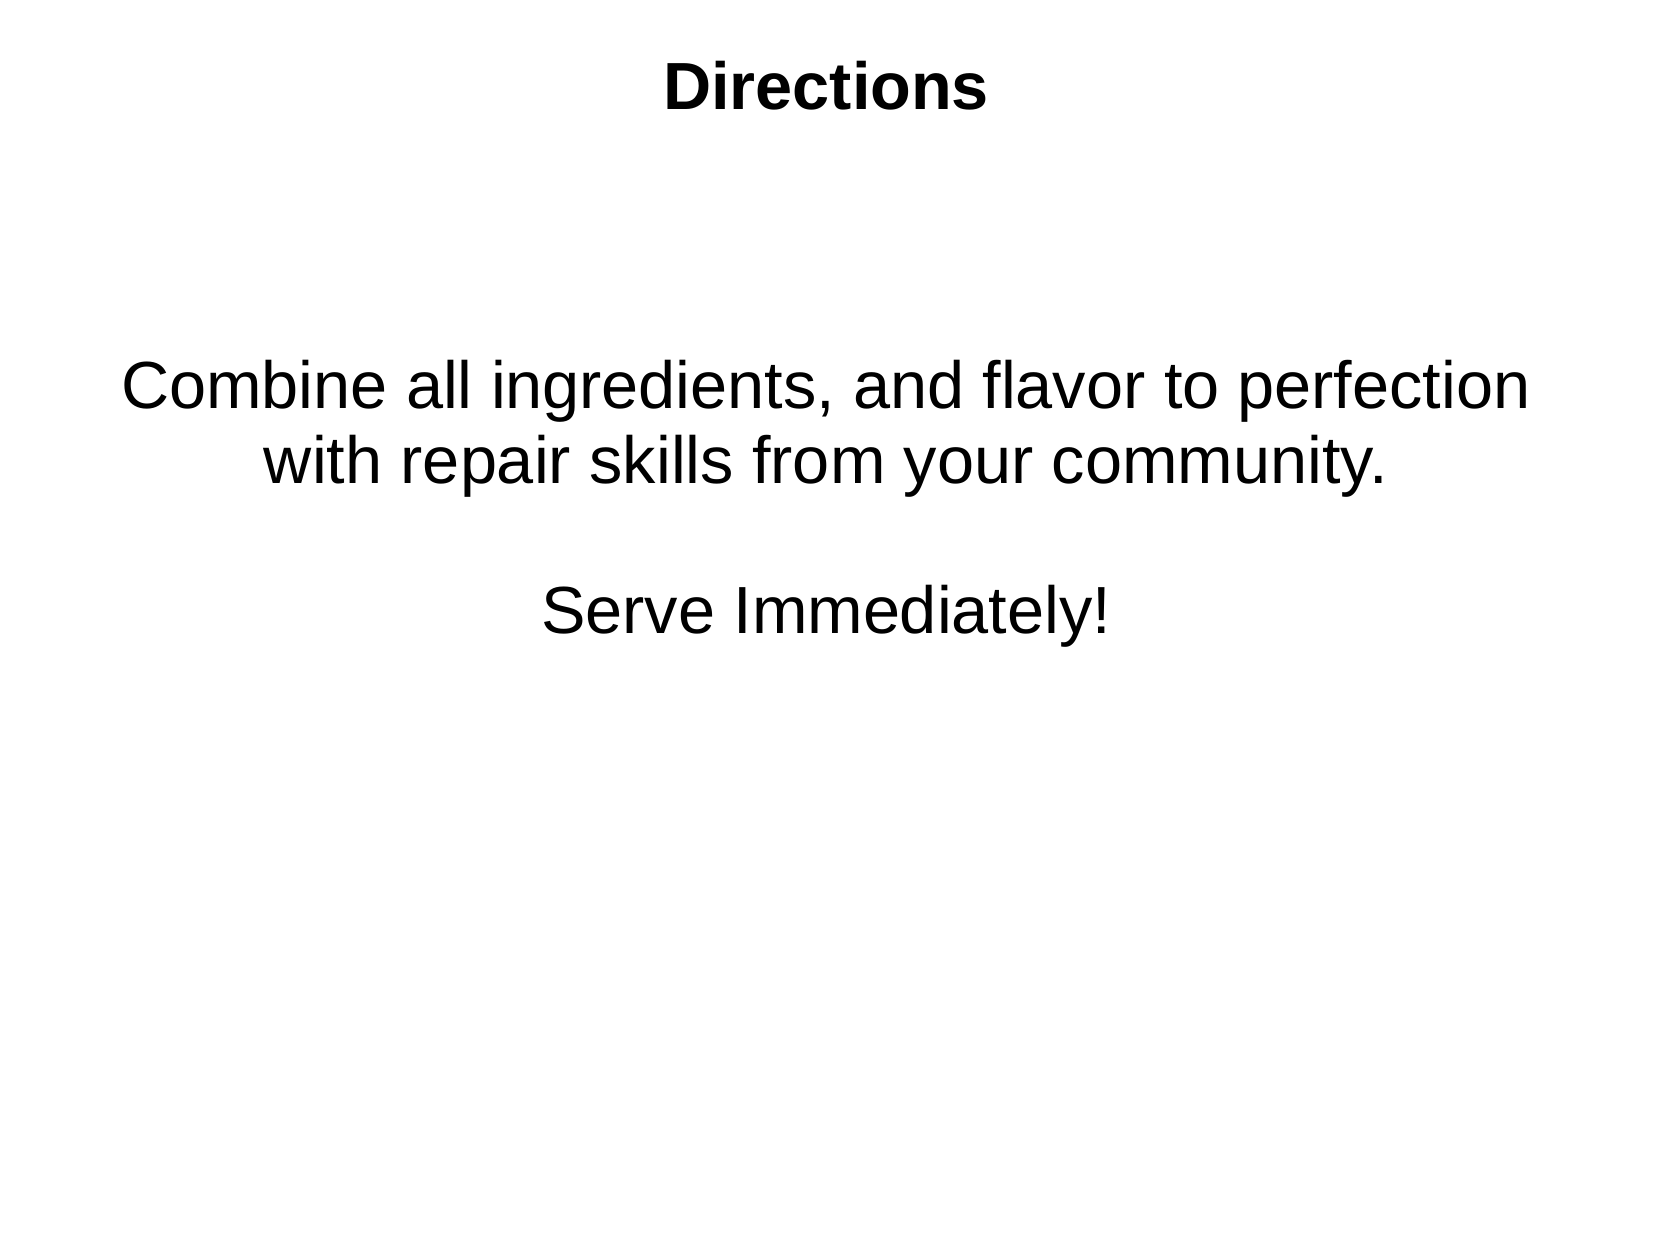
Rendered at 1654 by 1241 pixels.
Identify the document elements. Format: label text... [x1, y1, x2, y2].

subtitle Directions Combine all ingredients, and flavor to perfection with repair skills from your community. Serve Immediately! [82, 49, 1571, 1010]
